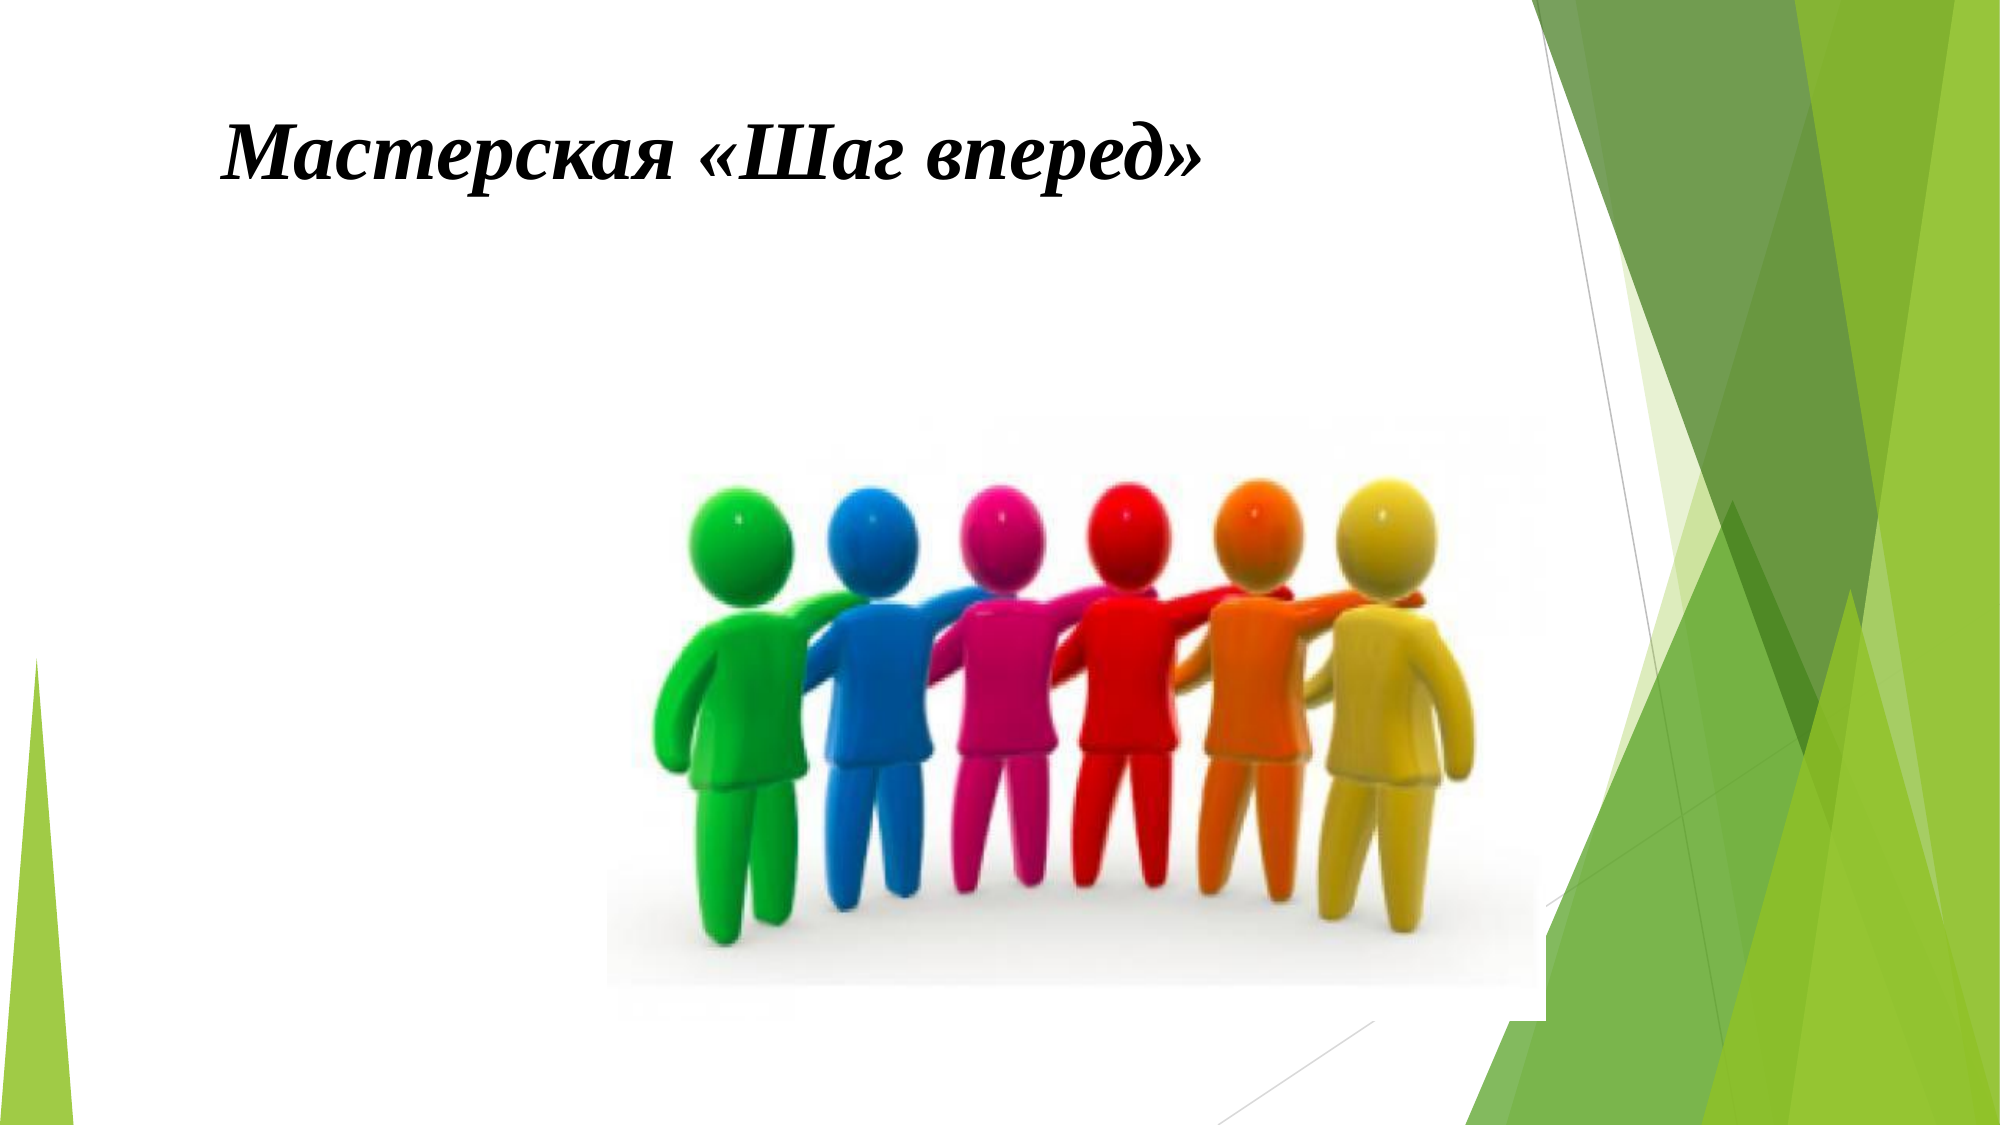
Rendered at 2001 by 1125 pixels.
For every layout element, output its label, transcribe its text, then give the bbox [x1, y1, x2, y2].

text_box Мастерская «Шаг вперед» [20, 98, 1409, 206]
picture [607, 416, 1546, 1021]
